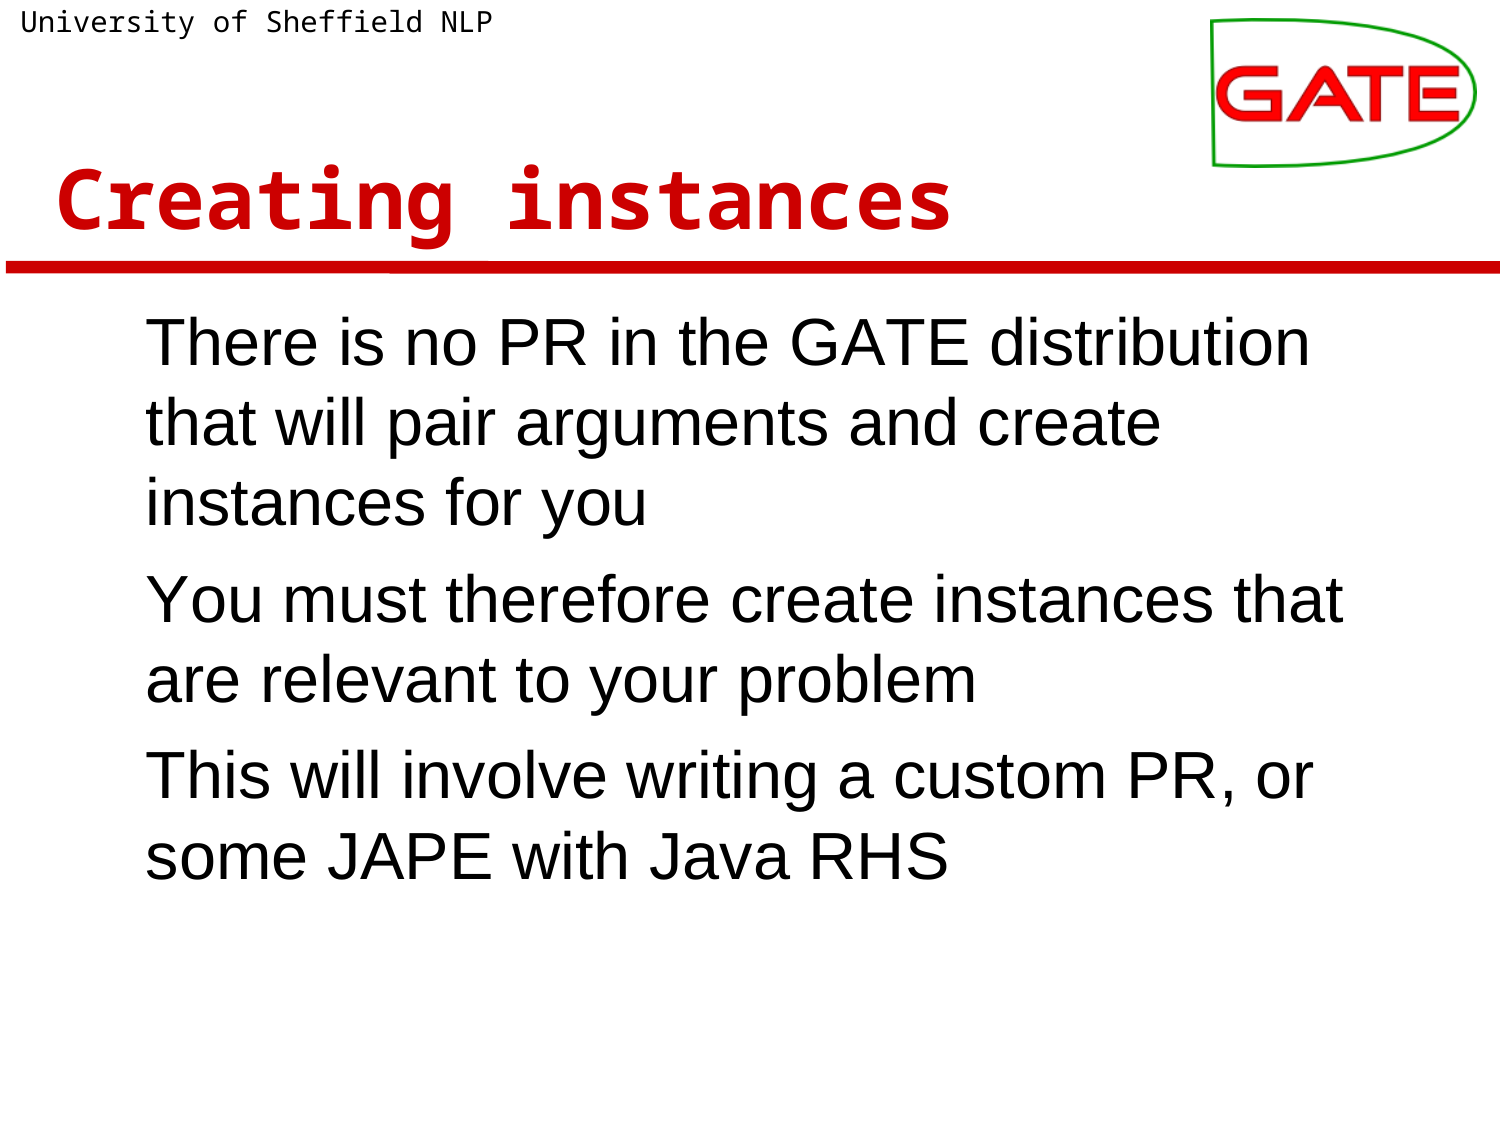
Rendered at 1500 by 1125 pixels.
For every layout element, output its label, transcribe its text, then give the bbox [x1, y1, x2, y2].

picture [1210, 18, 1477, 168]
title Creating instances [41, 37, 1391, 254]
list There is no PR in the GATE distribution that will pair arguments and create instances for you You must therefore create instances that are relevant to your problem This will involve writing a custom PR, or some JAPE with Java RHS [74, 290, 1425, 1034]
